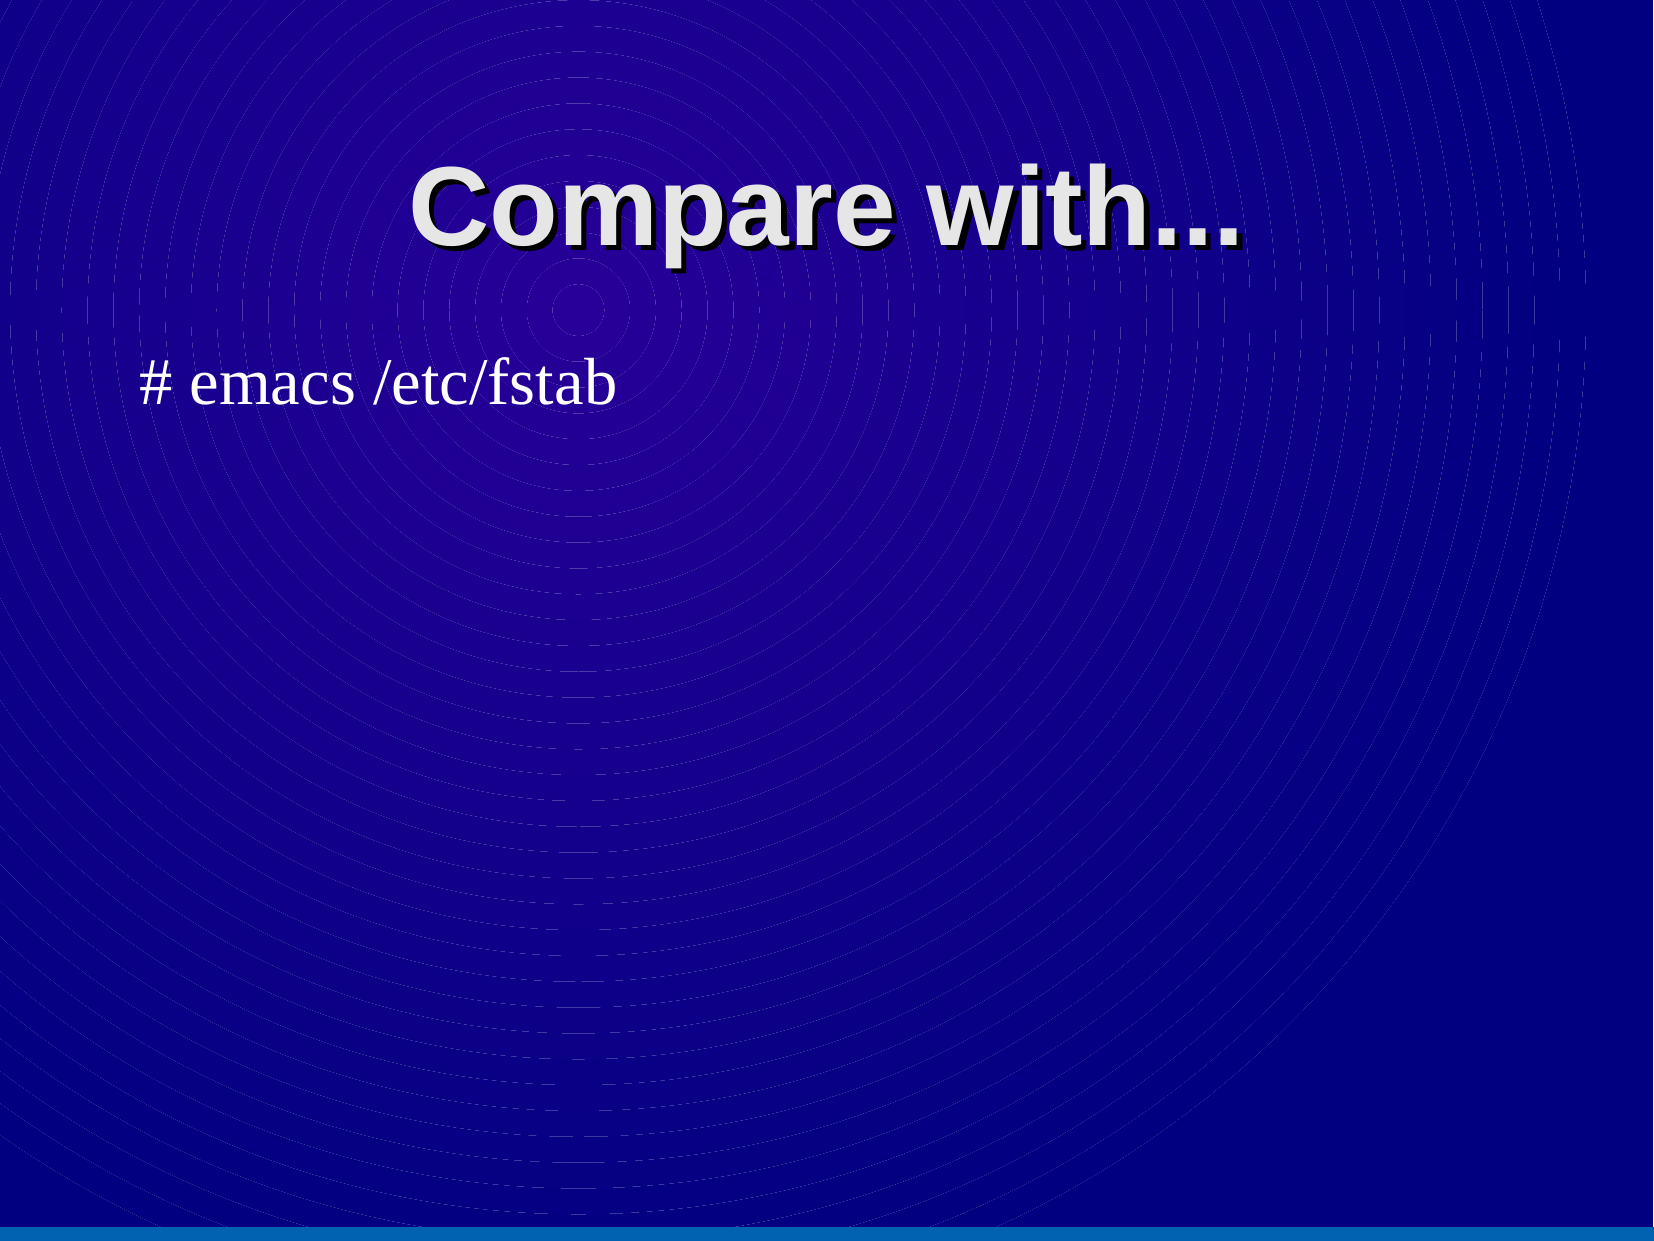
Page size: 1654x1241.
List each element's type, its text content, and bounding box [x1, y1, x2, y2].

title Compare with... [121, 102, 1533, 311]
list # emacs /etc/fstab [121, 344, 1533, 1127]
